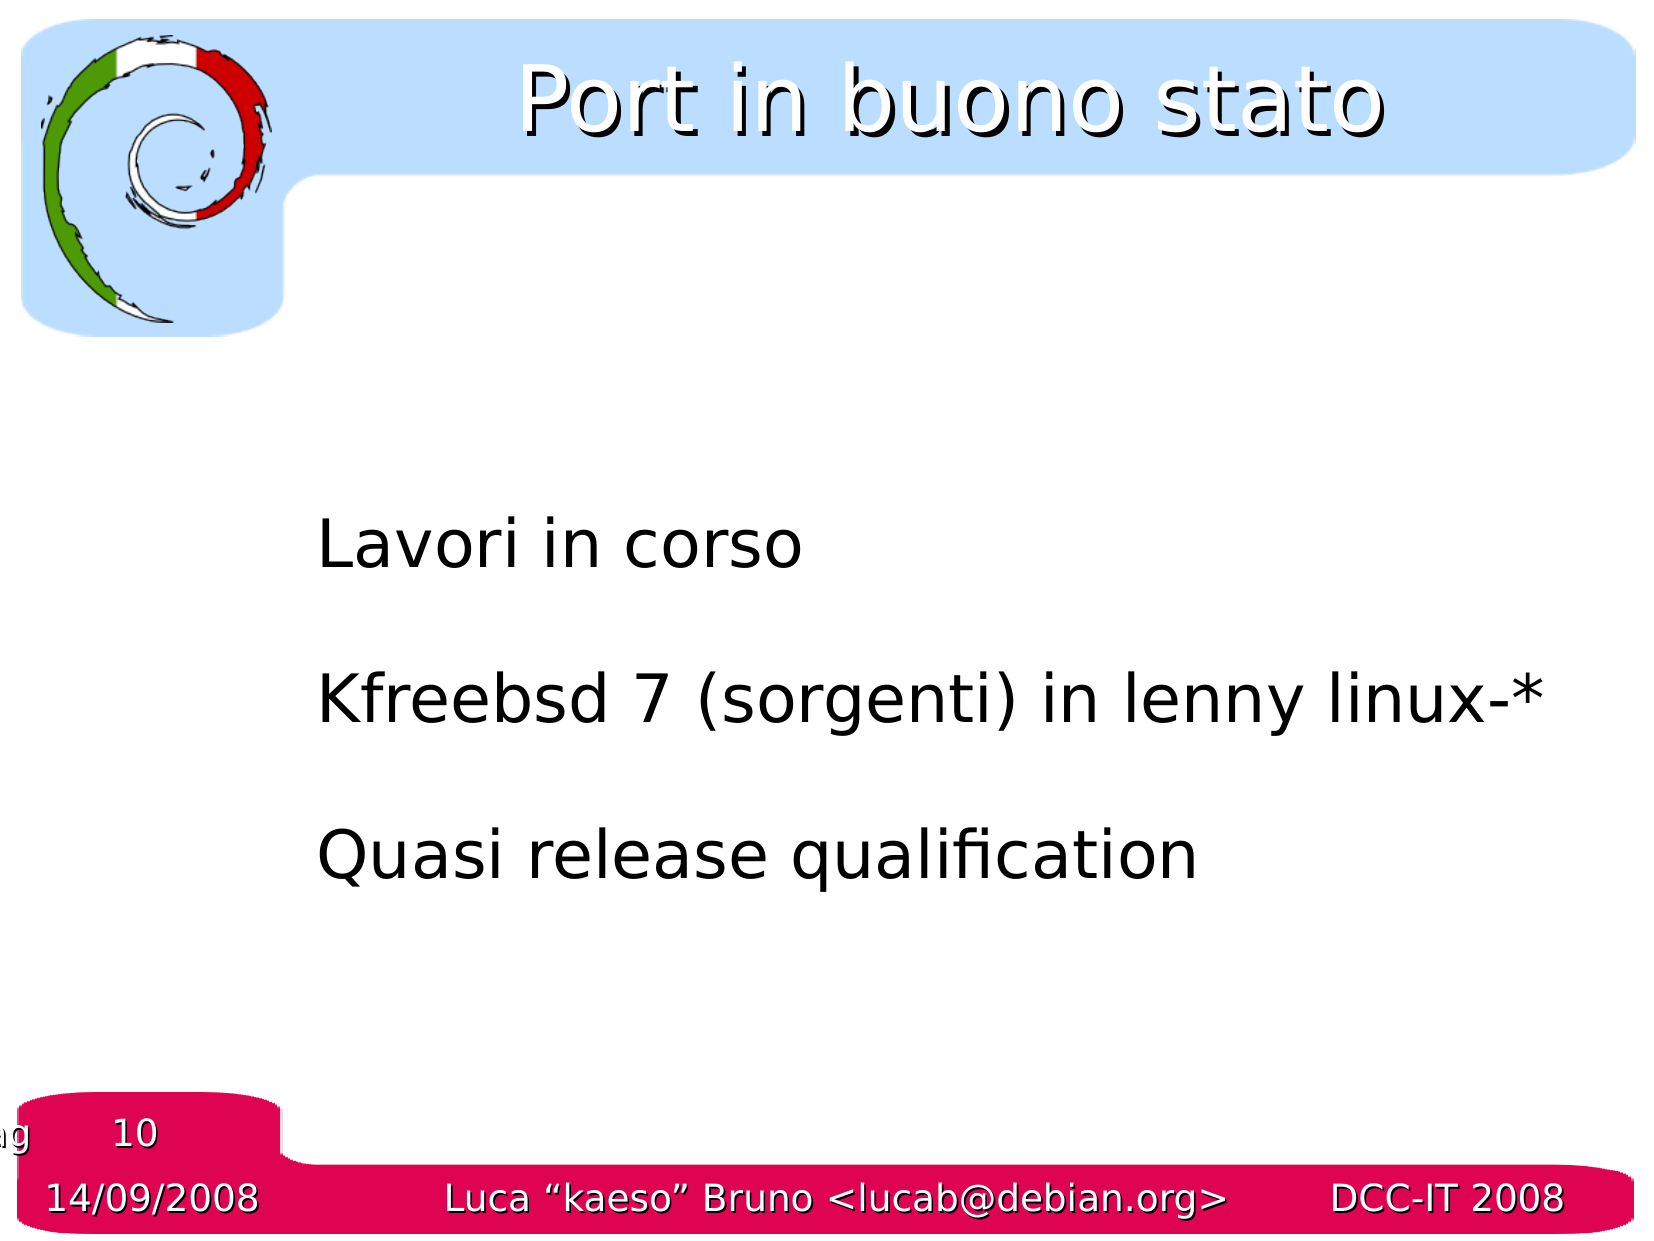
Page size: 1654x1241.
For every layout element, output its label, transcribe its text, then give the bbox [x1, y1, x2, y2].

text_box 14/09/2008 [29, 1178, 284, 1241]
text_box Pag <numero> [0, 1104, 335, 1178]
picture [17, 1178, 29, 1234]
text_box Luca “kaeso” Bruno <lucab@debian.org> DCC-IT 2008 [428, 1169, 1581, 1241]
subtitle Lavori in corso Kfreebsd 7 (sorgenti) in lenny linux-* Quasi release qualification [295, 297, 1571, 1102]
title Port in buono stato [265, 3, 1636, 196]
picture [17, 1092, 1634, 1234]
picture [21, 19, 1636, 337]
